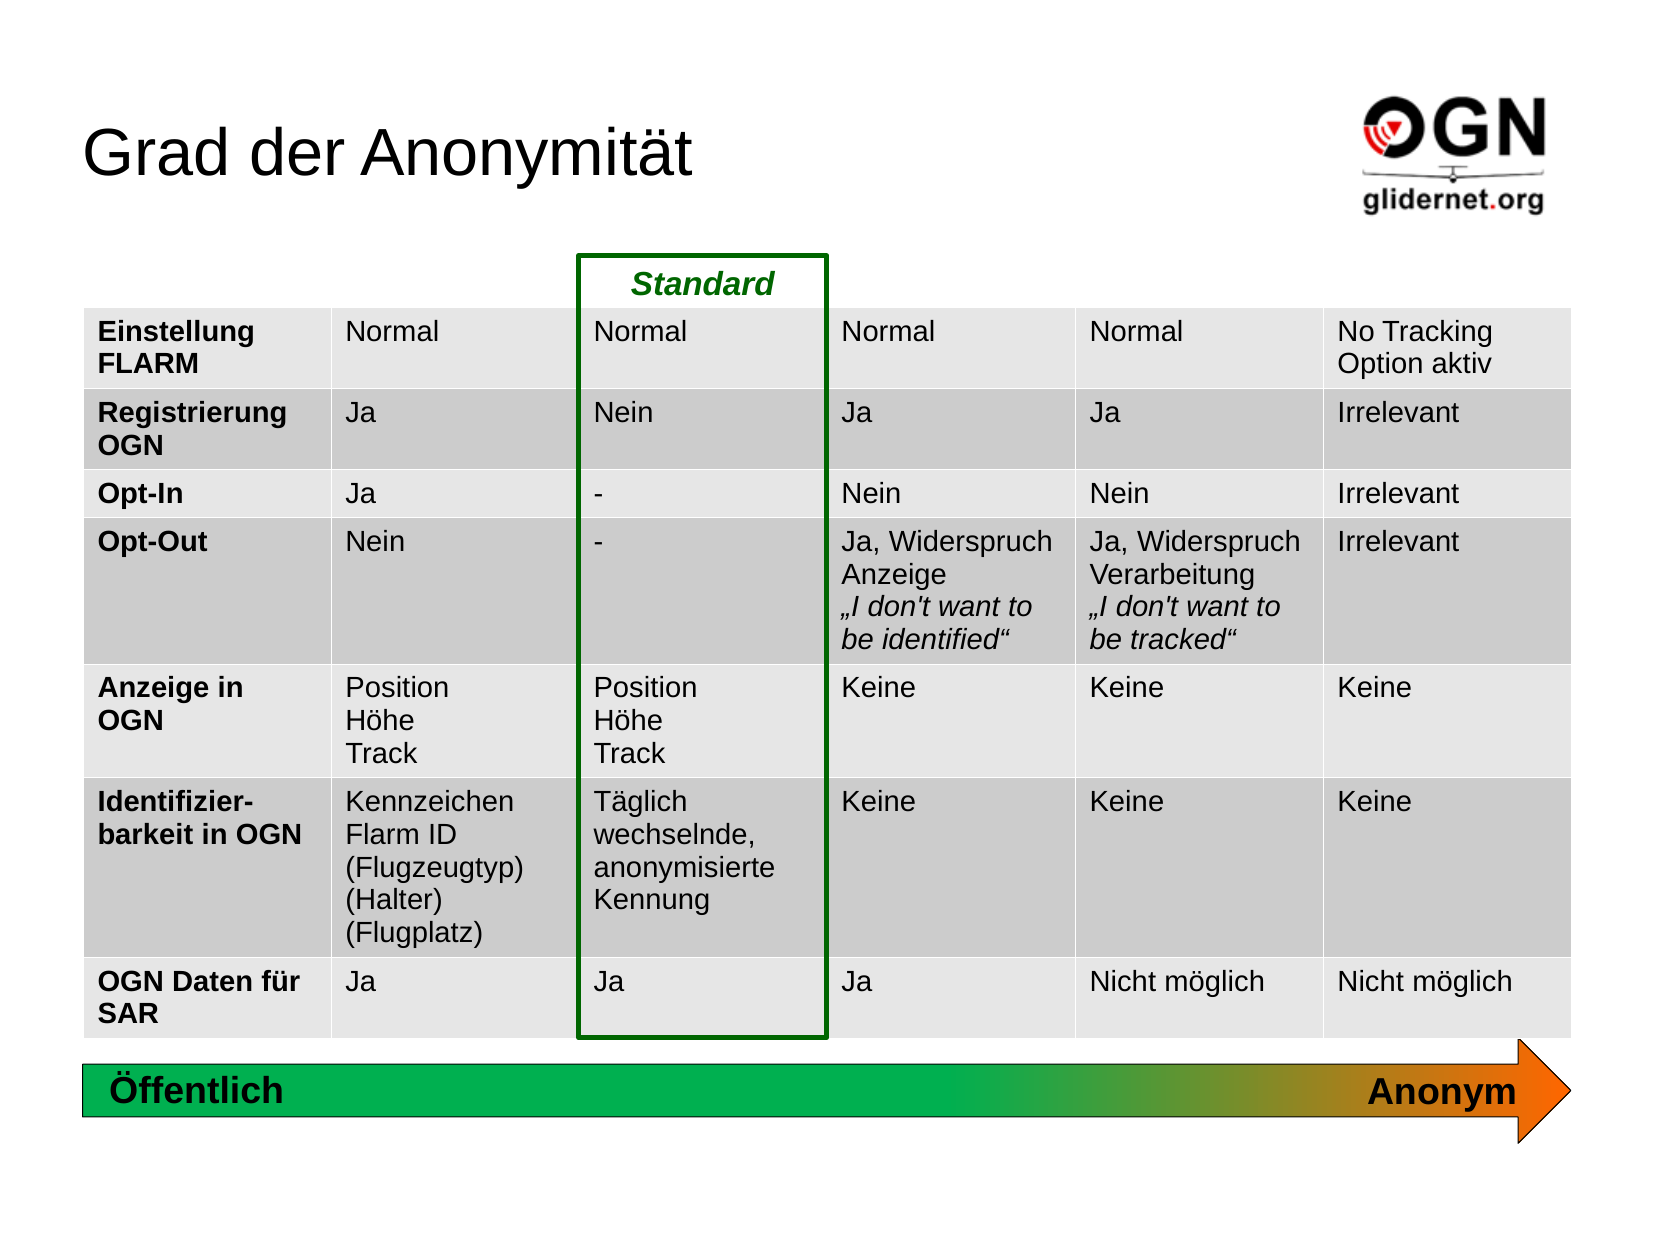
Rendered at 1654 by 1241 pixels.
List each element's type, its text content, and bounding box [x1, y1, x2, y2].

text_box Standard [578, 255, 827, 1038]
text_box [82, 1064, 94, 1117]
table_cell Kennzeichen Flarm ID (Flugzeugtyp) (Halter) (Flugplatz) [332, 778, 578, 957]
table_cell Ja [332, 470, 578, 517]
table_cell OGN Daten für SAR [84, 958, 331, 1038]
table_cell Ja, Widerspruch Anzeige „I don't want to be identified“ [828, 518, 1075, 664]
table_cell Ja [828, 958, 1075, 1038]
text_box [1518, 1039, 1543, 1062]
table_cell Nein [1076, 470, 1323, 517]
table_cell Keine [1076, 778, 1323, 957]
table_cell Ja, Widerspruch Verarbeitung „I don't want to be tracked“ [1076, 518, 1323, 664]
table_cell Ja [332, 389, 578, 469]
table_cell Nein [828, 470, 1075, 517]
table_header Normal [828, 308, 1075, 388]
table_cell Keine [828, 778, 1075, 957]
table_cell Position Höhe Track [332, 665, 578, 777]
table_header Normal [1076, 308, 1323, 388]
text_box Anonym [1352, 1062, 1654, 1120]
table_cell Ja [1076, 389, 1323, 469]
table_cell Registrierung OGN [84, 389, 331, 469]
table_cell Keine [1076, 665, 1323, 777]
table_cell Keine [1324, 778, 1571, 957]
table_cell Ja [828, 389, 1075, 469]
table_cell Nicht möglich [1324, 958, 1571, 1038]
table_cell Identifizier-barkeit in OGN [84, 778, 331, 957]
table_header Einstellung FLARM [84, 308, 331, 388]
text_box [1518, 1120, 1542, 1144]
picture [1336, 34, 1571, 270]
table_cell Irrelevant [1324, 389, 1571, 469]
title Grad der Anonymität [82, 48, 1337, 256]
table_cell Nicht möglich [1076, 958, 1323, 1038]
table_cell Nein [332, 518, 578, 664]
table_header Normal [332, 308, 578, 388]
table_cell Irrelevant [1324, 470, 1571, 517]
text_box [449, 1064, 1352, 1117]
table_cell Opt-Out [84, 518, 331, 664]
table_cell Keine [828, 665, 1075, 777]
table_cell Ja [332, 958, 578, 1038]
table_cell Anzeige in OGN [84, 665, 331, 777]
table_cell Opt-In [84, 470, 331, 517]
table_cell Irrelevant [1324, 518, 1571, 664]
table_header No Tracking Option aktiv [1324, 308, 1571, 388]
table_cell Keine [1324, 665, 1571, 777]
text_box Öffentlich [94, 1062, 449, 1119]
